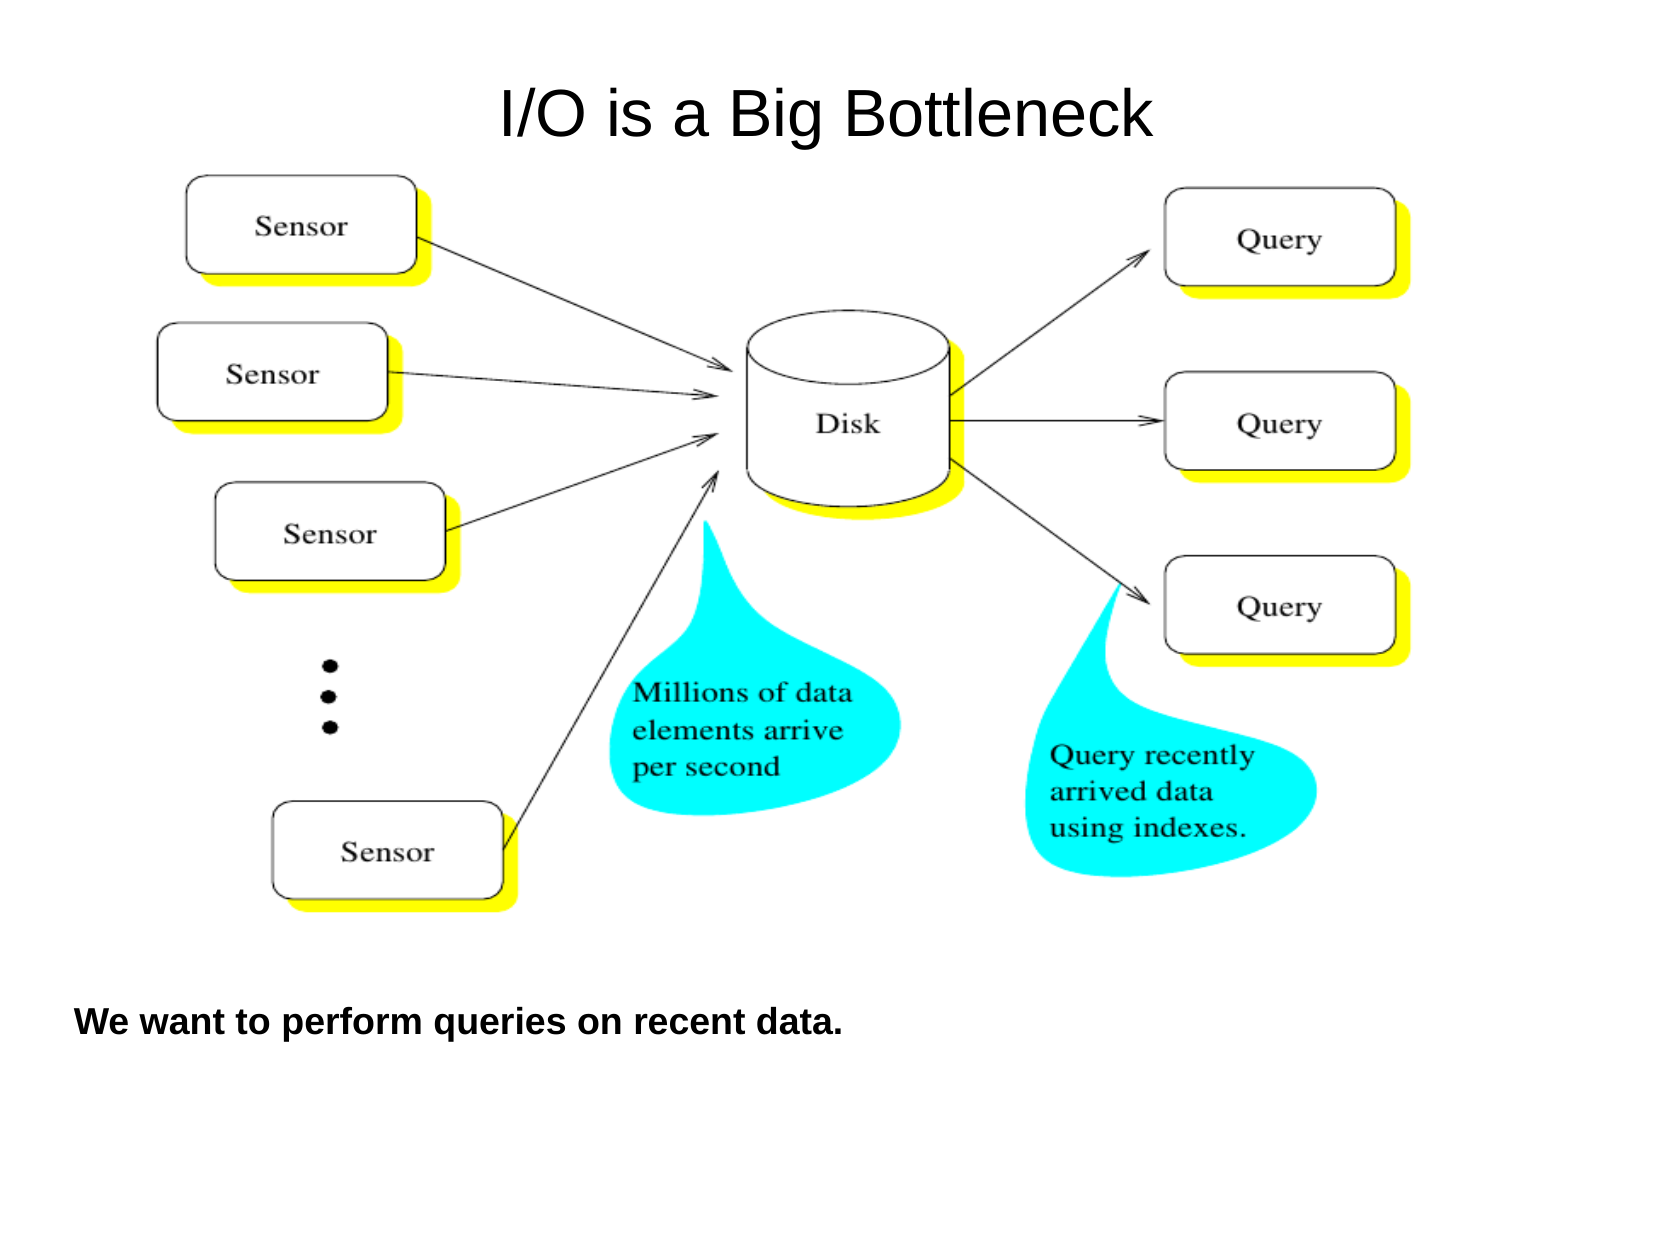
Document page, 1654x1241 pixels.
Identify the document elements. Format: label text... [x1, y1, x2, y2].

picture [118, 153, 1426, 940]
title I/O is a Big Bottleneck [82, 49, 1571, 178]
text_box We want to perform queries on recent data. [59, 993, 1571, 1134]
